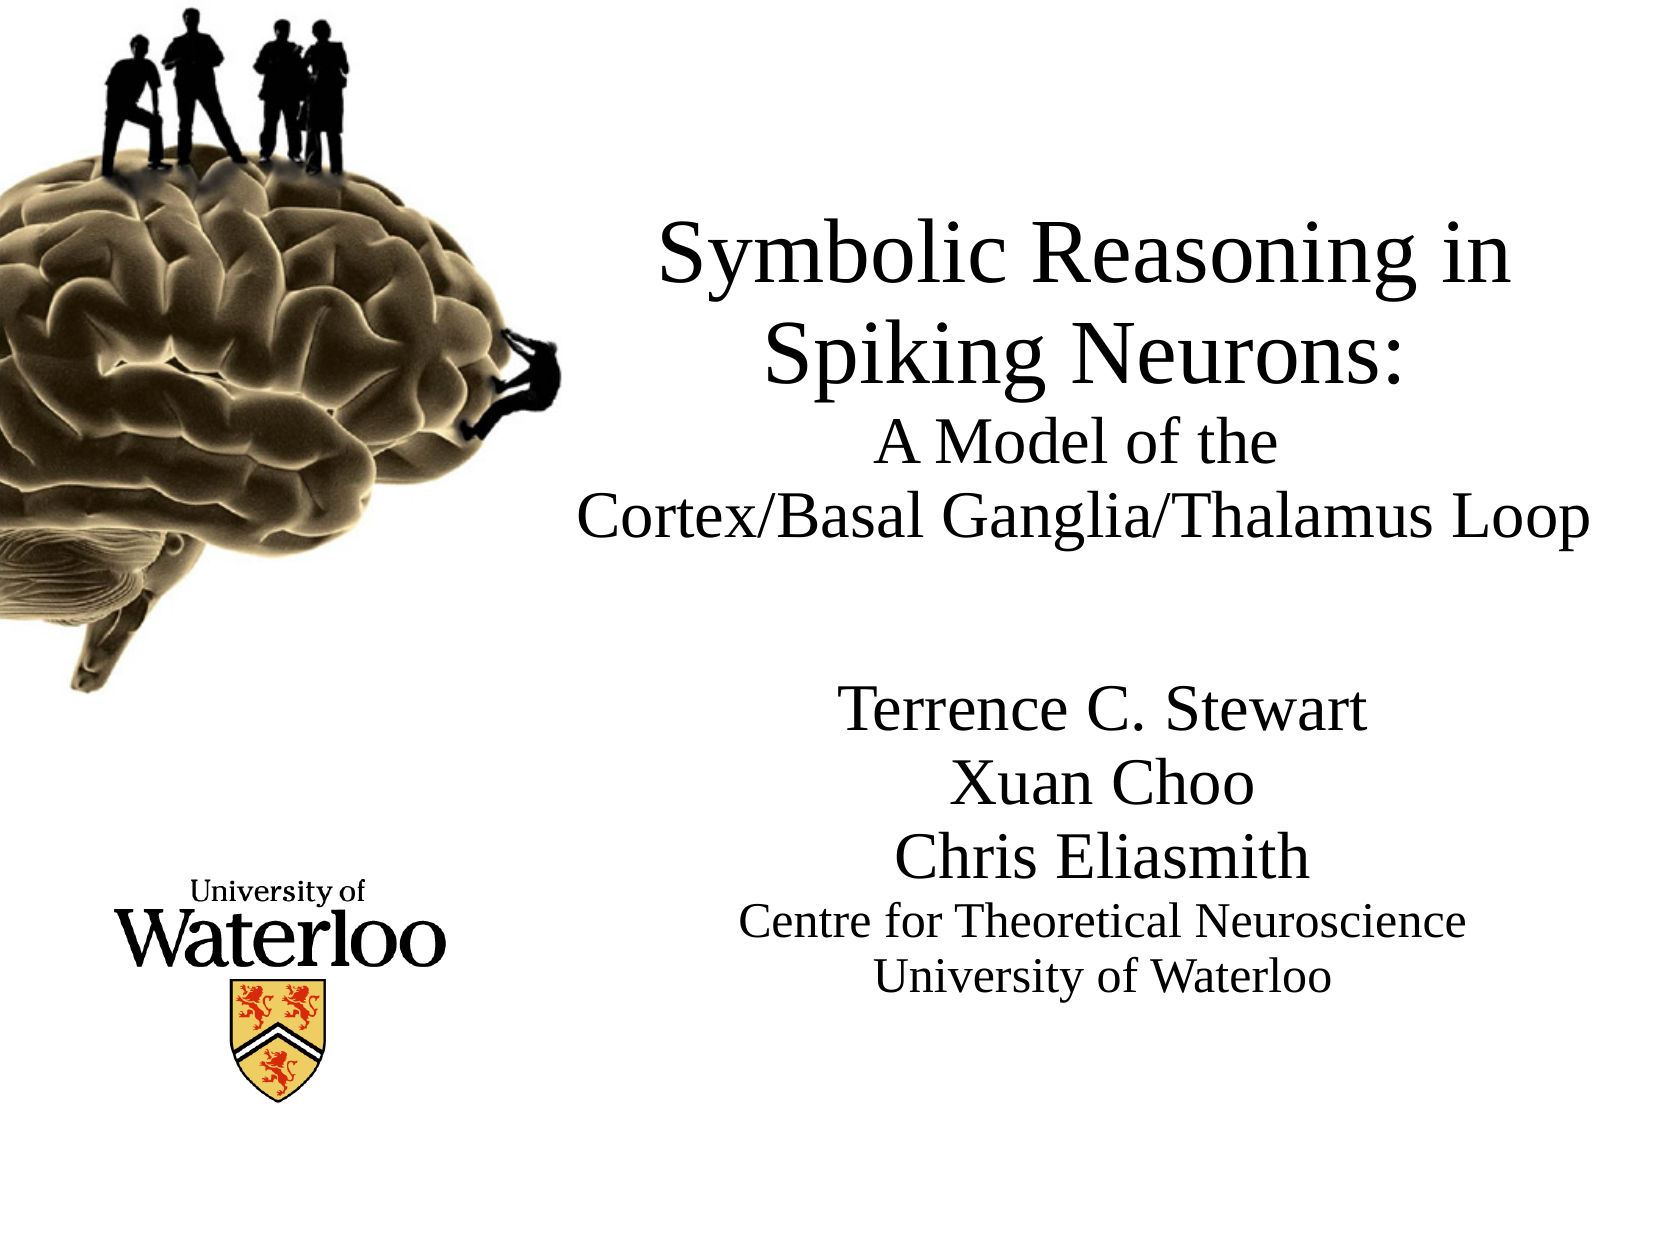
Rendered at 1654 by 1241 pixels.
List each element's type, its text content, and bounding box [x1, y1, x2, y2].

subtitle Terrence C. Stewart Xuan Choo Chris Eliasmith Centre for Theoretical Neuroscience University of Waterloo [581, 669, 1590, 1079]
title Symbolic Reasoning in Spiking Neurons: A Model of the Cortex/Basal Ganglia/Thalamus Loop [562, 200, 1608, 552]
picture [108, 859, 451, 1126]
picture [0, 0, 563, 696]
